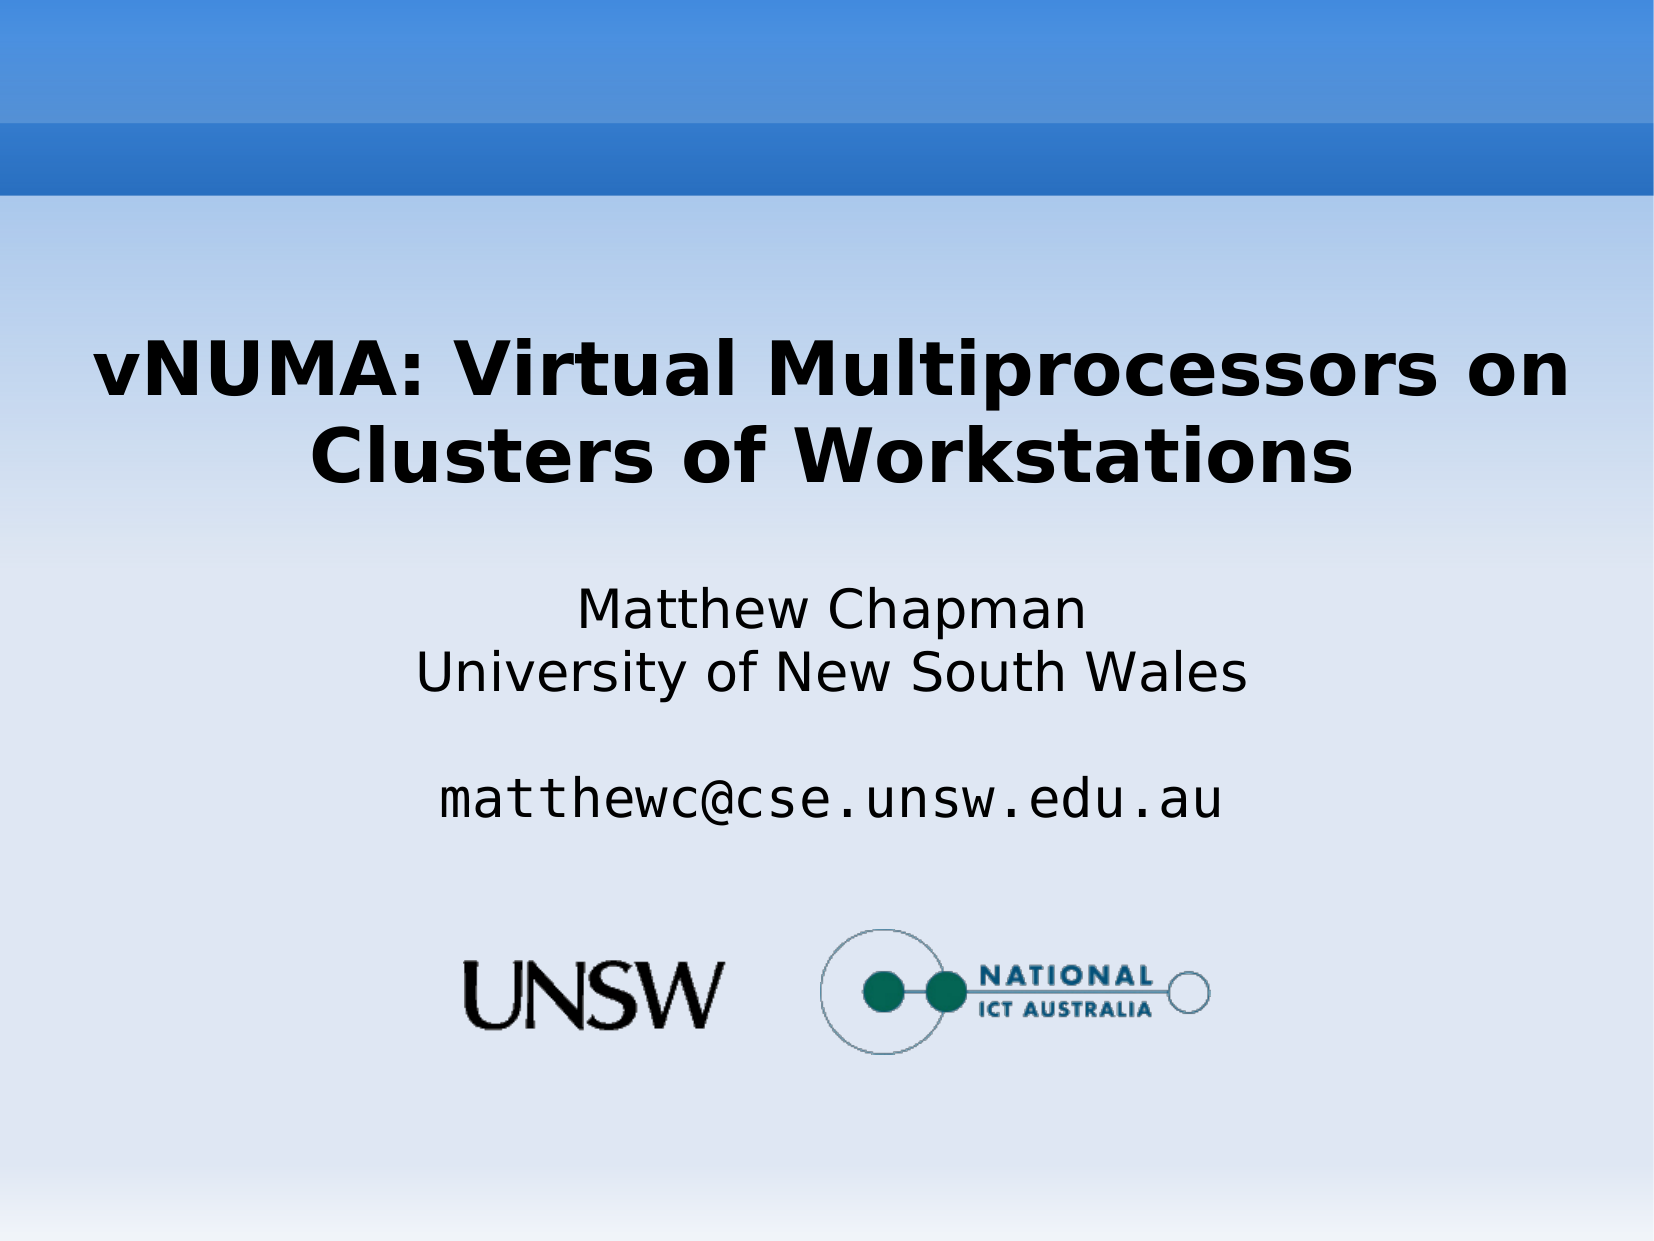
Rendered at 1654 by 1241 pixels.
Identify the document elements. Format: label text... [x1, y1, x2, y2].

subtitle vNUMA: Virtual Multiprocessors on Clusters of Workstations Matthew Chapman University of New South Wales matthewc@cse.unsw.edu.au [88, 326, 1577, 831]
picture [0, 0, 1654, 1241]
